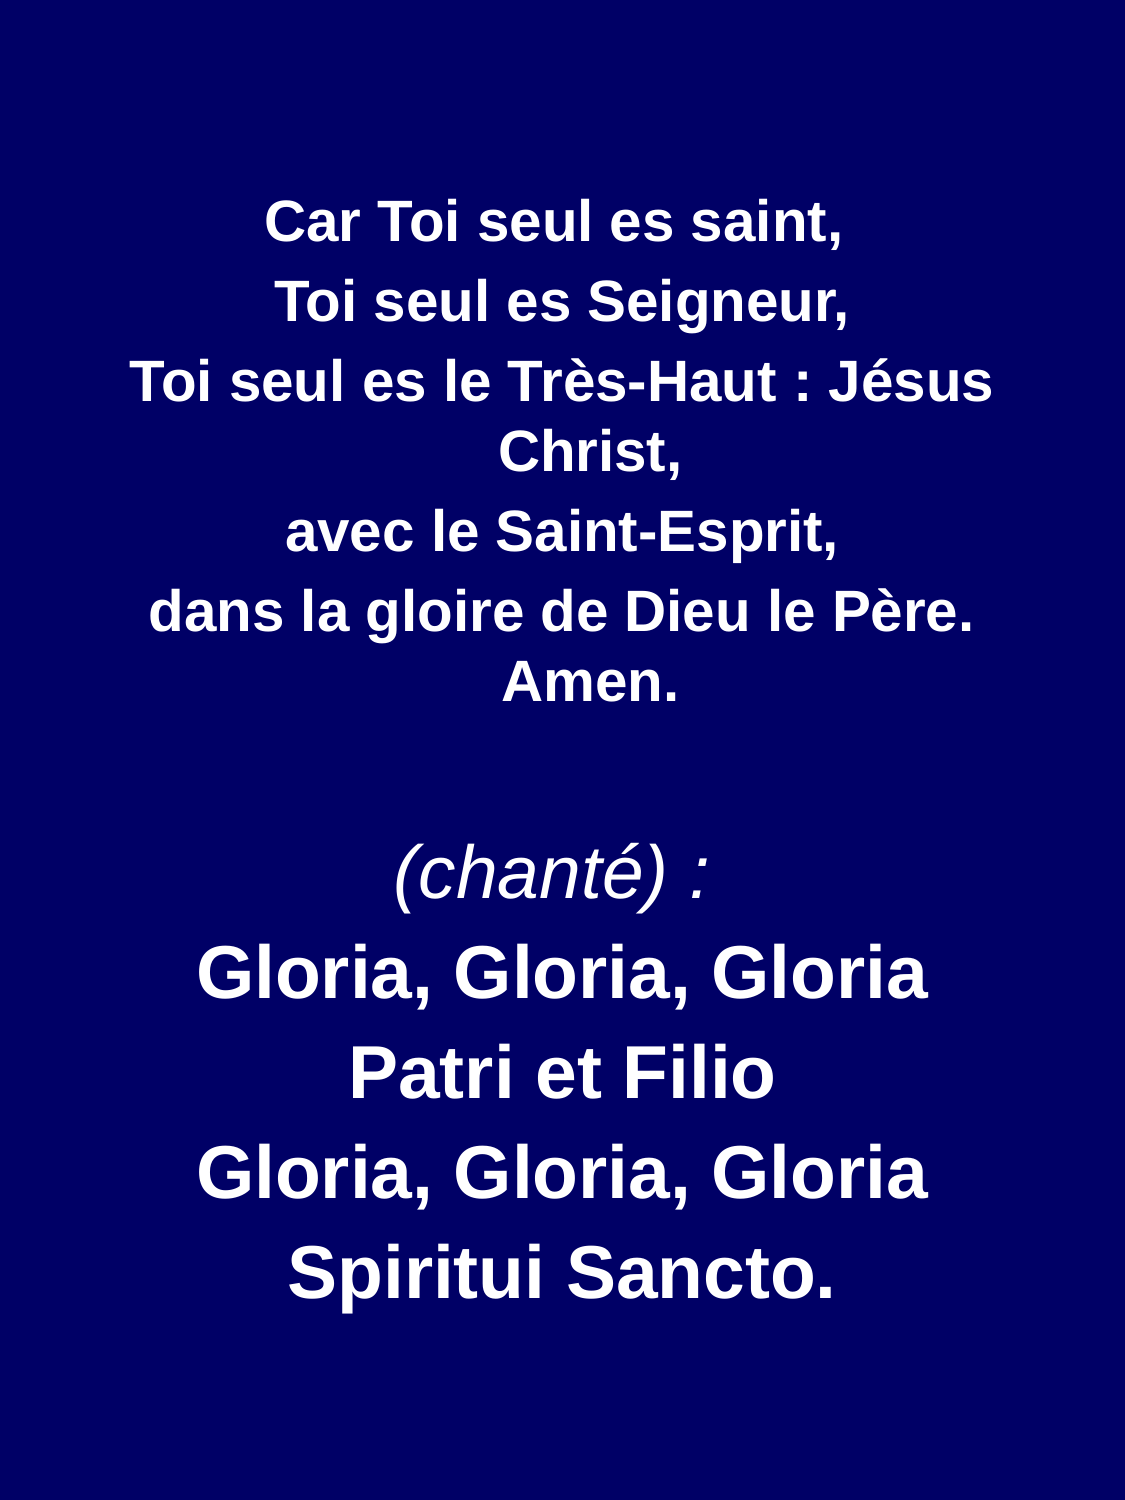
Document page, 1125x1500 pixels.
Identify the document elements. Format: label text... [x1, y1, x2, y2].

subtitle Car Toi seul es saint, Toi seul es Seigneur, Toi seul es le Très-Haut : Jésus Christ, avec le Saint-Esprit, dans la gloire de Dieu le Père. Amen. (chanté) : Gloria, Gloria, Gloria Patri et Filio Gloria, Gloria, Gloria Spiritui Sancto. [56, 129, 1069, 1412]
